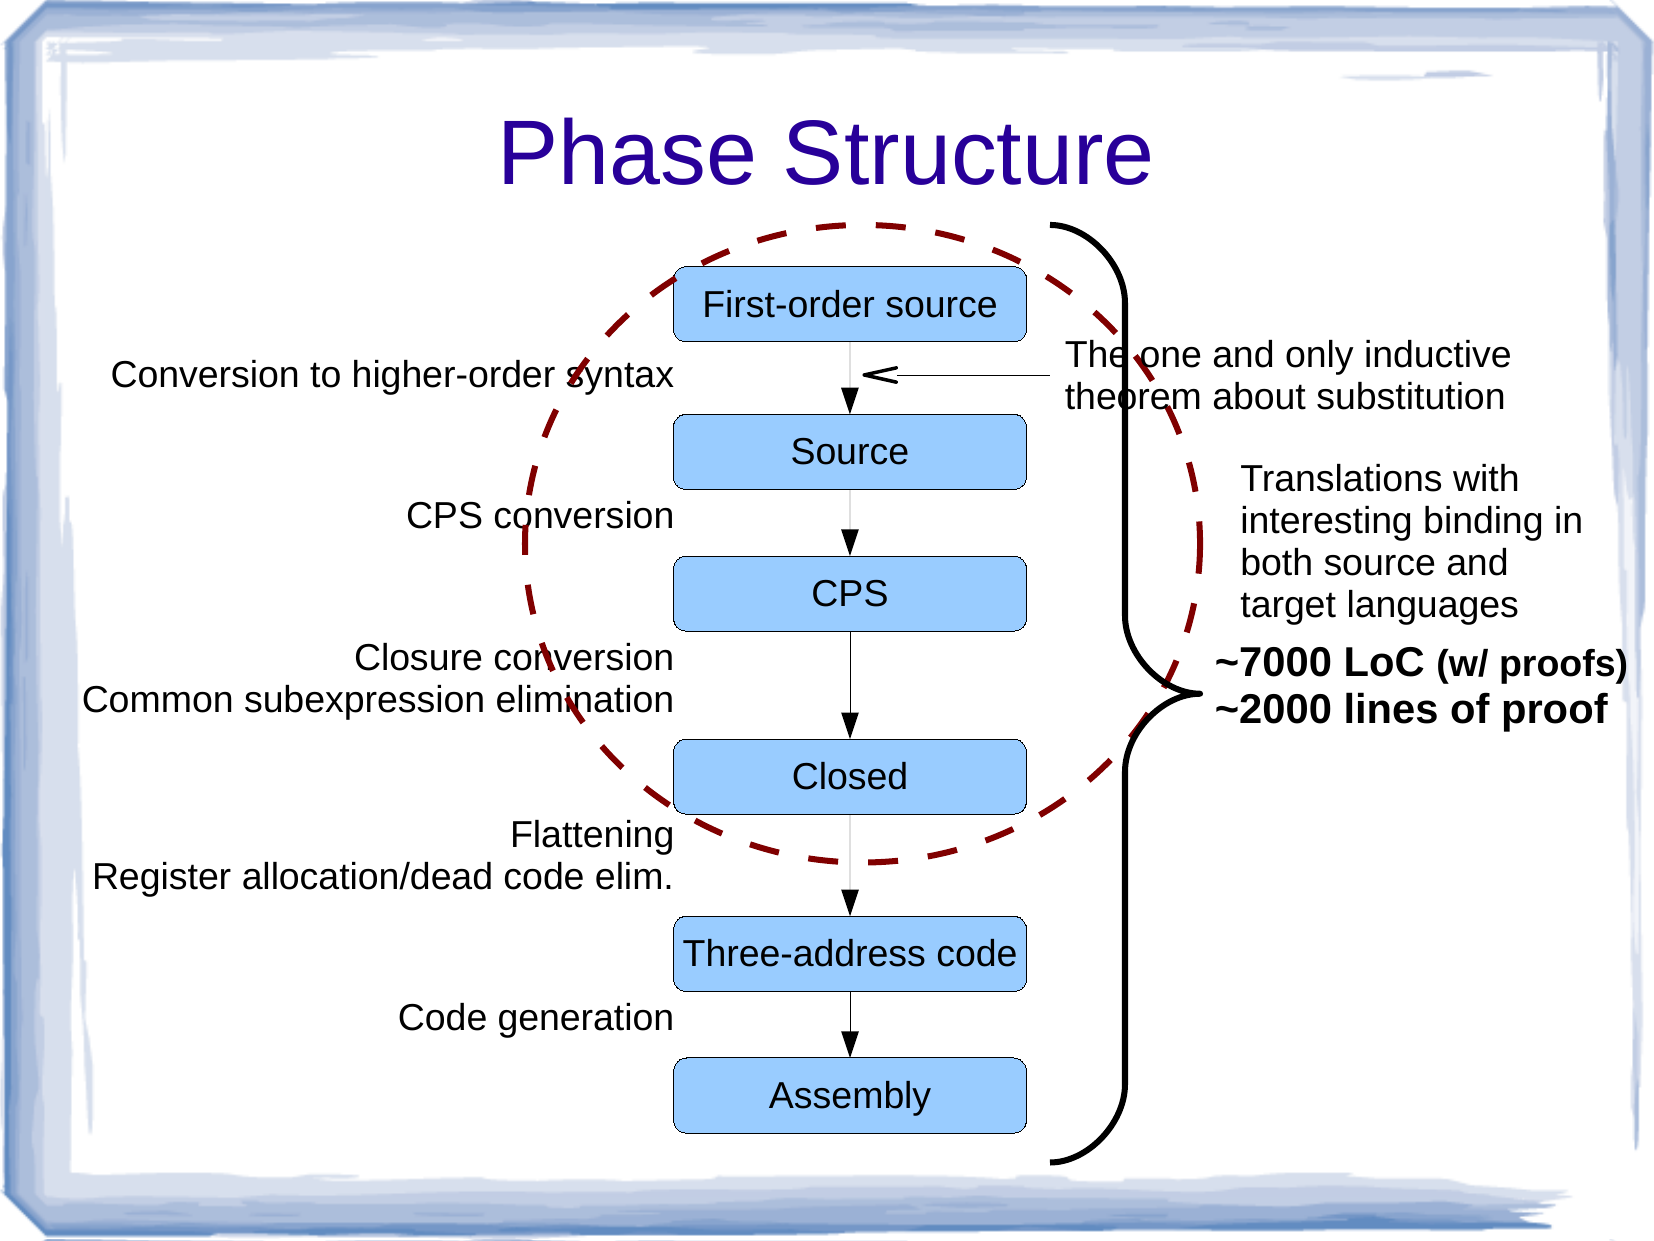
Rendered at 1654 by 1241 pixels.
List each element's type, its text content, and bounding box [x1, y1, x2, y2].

text_box Flattening Register allocation/dead code elim. [52, 806, 689, 915]
text_box First-order source [673, 266, 1027, 342]
text_box Assembly [673, 1057, 1027, 1134]
text_box Closure conversion Common subexpression elimination [52, 629, 689, 738]
text_box CPS [673, 556, 1027, 632]
text_box Code generation [52, 989, 689, 1051]
title Phase Structure [82, 56, 1571, 250]
text_box ~7000 LoC (w/ proofs) ~2000 lines of proof [1200, 631, 1651, 755]
text_box CPS conversion [52, 487, 689, 549]
picture [0, 0, 1654, 1241]
text_box Three-address code [673, 916, 1027, 992]
text_box Closed [673, 739, 1027, 815]
text_box Conversion to higher-order syntax [52, 345, 689, 408]
text_box The one and only inductive theorem about substitution [1050, 325, 1121, 434]
text_box Translations with interesting binding in both source and target languages [1225, 450, 1601, 631]
text_box The one and only inductive theorem about substitution [1129, 325, 1576, 434]
text_box Source [673, 414, 1027, 490]
